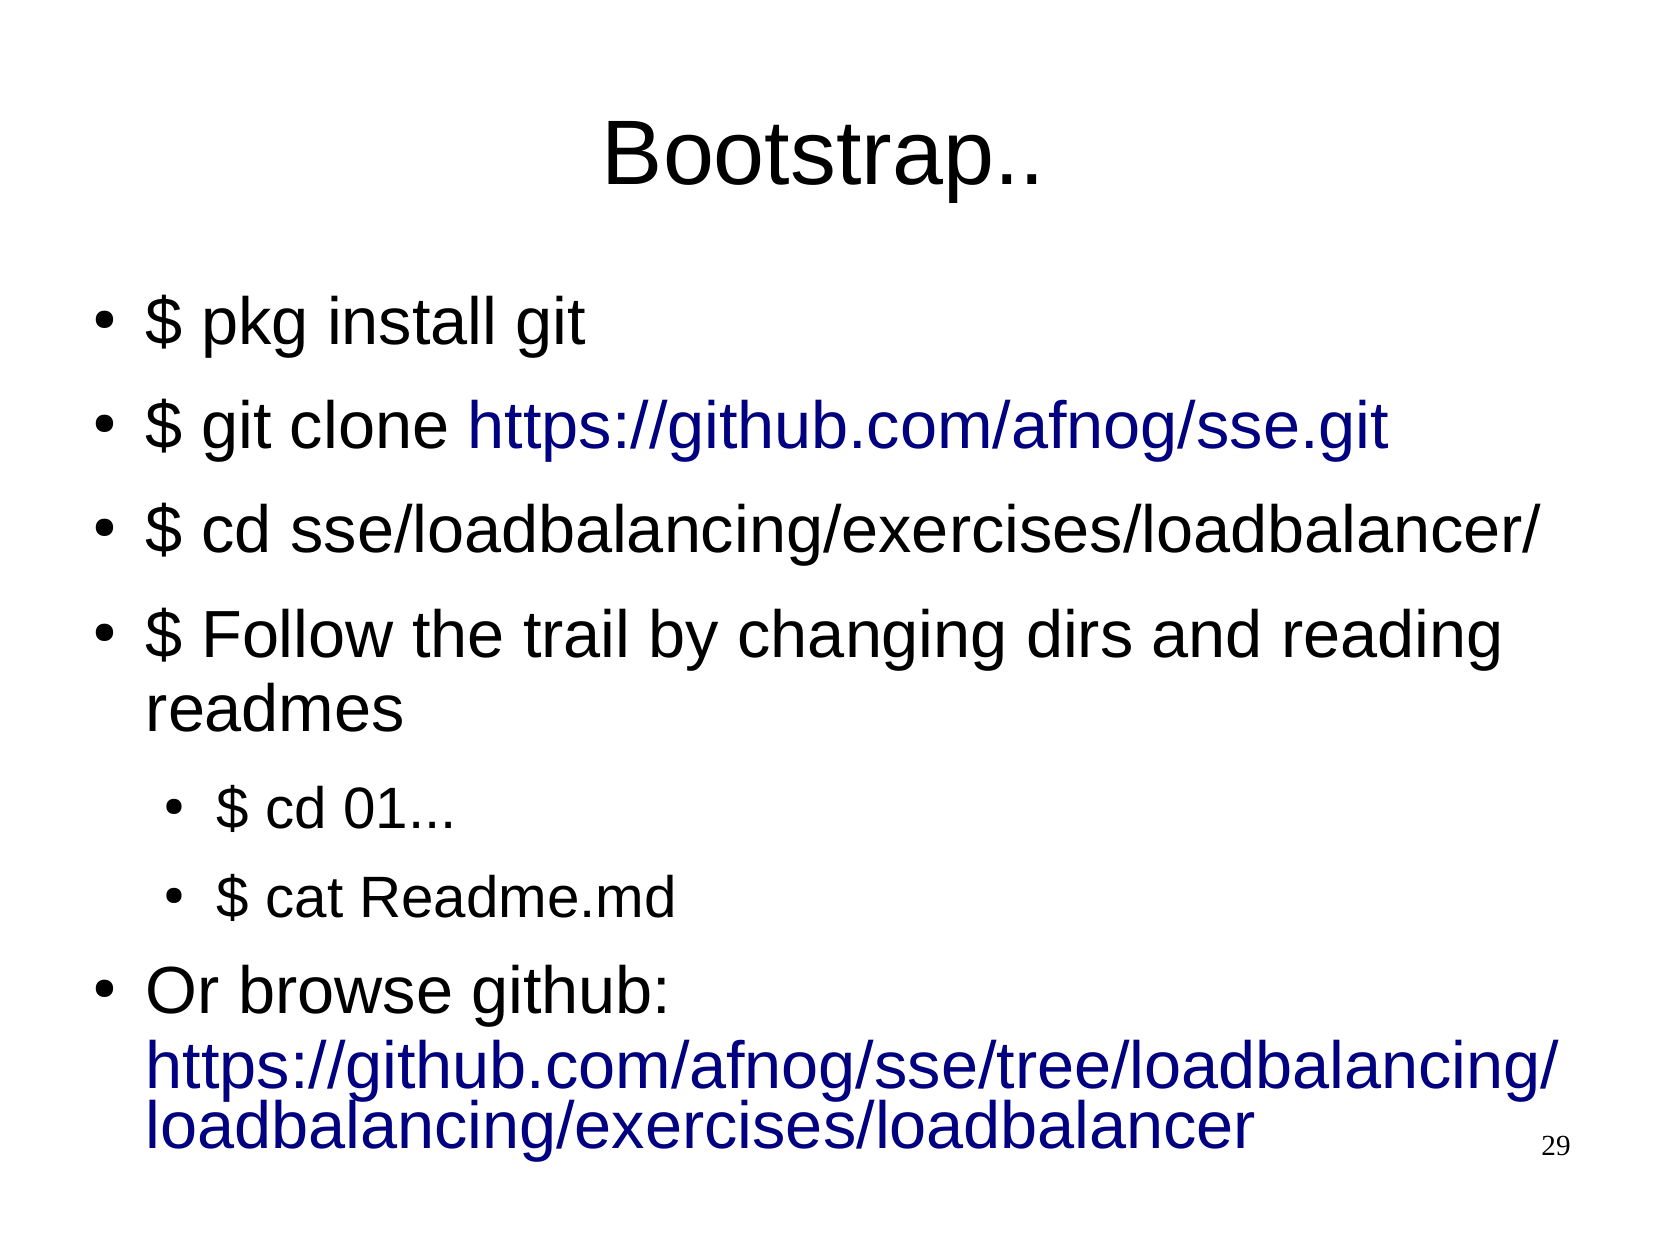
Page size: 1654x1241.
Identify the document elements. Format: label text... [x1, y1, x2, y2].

list $ pkg install git $ git clone https://github.com/afnog/sse.git $ cd sse/loadbalancing/exercises/loadbalancer/ $ Follow the trail by changing dirs and reading readmes $ cd 01... $ cat Readme.md Or browse github: https://github.com/afnog/sse/tree/loadbalancing/loadbalancing/exercises/loadbalancer [75, 283, 1564, 1241]
title Bootstrap.. [82, 56, 1571, 250]
